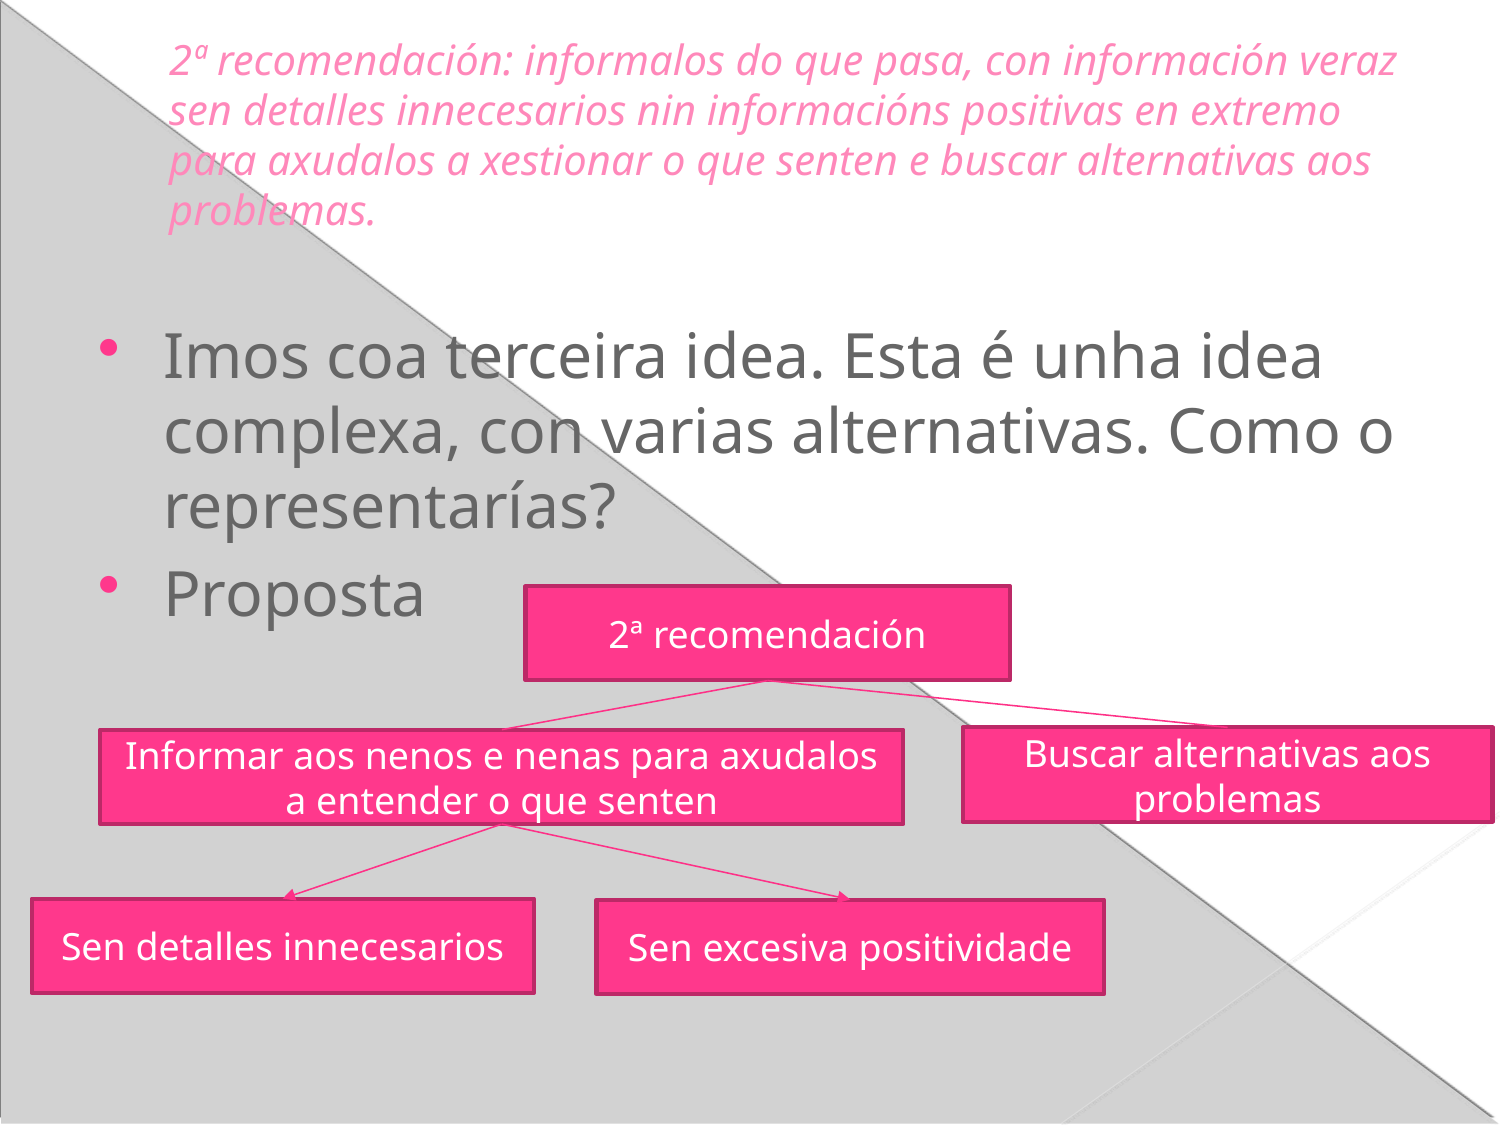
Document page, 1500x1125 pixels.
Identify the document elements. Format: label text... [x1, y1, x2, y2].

text_box Sen detalles innecesarios [31, 898, 534, 994]
text_box 2ª recomendación: informalos do que pasa, con información veraz sen detalles innecesarios nin informacións positivas en extremo para axudalos a xestionar o que senten e buscar alternativas aos problemas. [74, 43, 1425, 274]
text_box Informar aos nenos e nenas para axudalos a entender o que senten [100, 729, 904, 824]
text_box Sen excesiva positividade [596, 899, 1105, 995]
text_box 2ª recomendación [525, 586, 1010, 681]
text_box Imos coa terceira idea. Esta é unha idea complexa, con varias alternativas. Como o representarías? Proposta [74, 308, 1425, 898]
text_box Buscar alternativas aos problemas [962, 727, 1493, 822]
text_box Imos coa terceira idea. Esta é unha idea complexa, con varias alternativas. Como o representarías? Proposta [74, 682, 1425, 1059]
